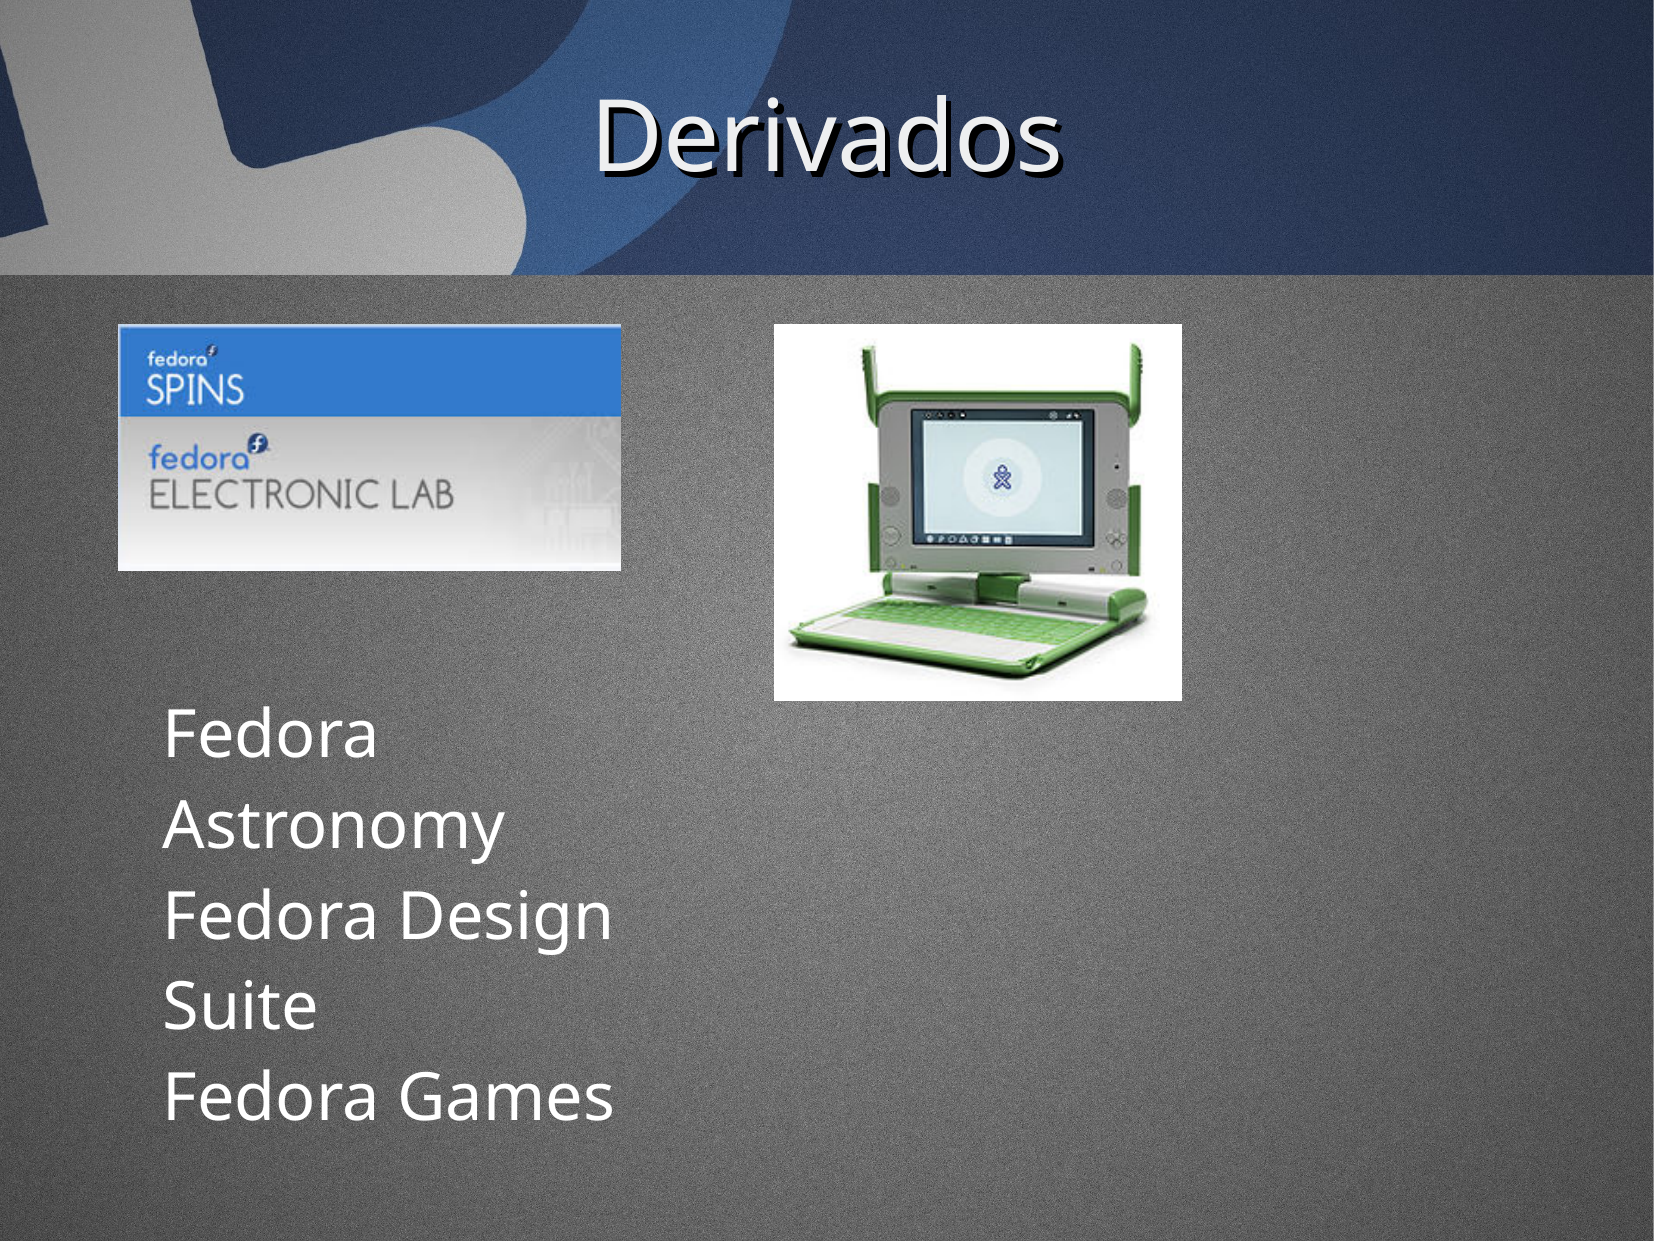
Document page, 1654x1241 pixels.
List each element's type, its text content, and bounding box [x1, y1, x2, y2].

title Derivados [88, 29, 1565, 237]
text_box Fedora Astronomy Fedora Design Suite Fedora Games [147, 679, 739, 917]
picture [0, 0, 1654, 1241]
